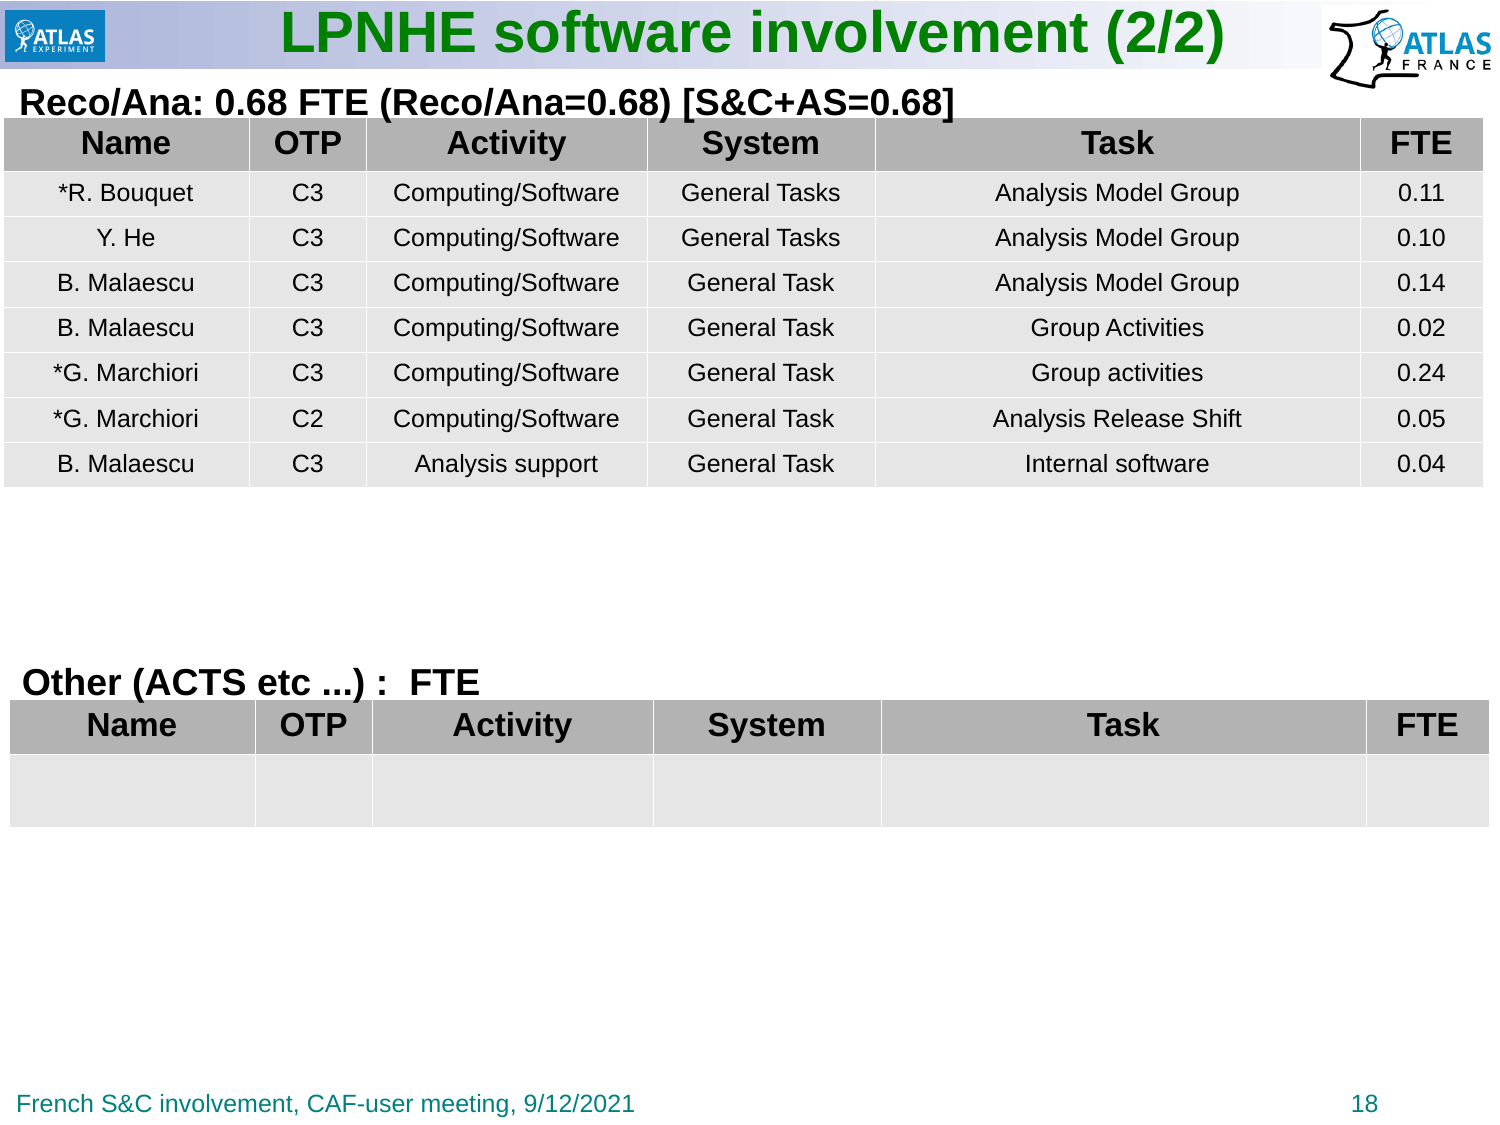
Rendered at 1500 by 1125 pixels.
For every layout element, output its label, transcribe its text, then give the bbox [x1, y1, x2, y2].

table_cell [256, 755, 372, 827]
table_cell B. Malaescu [4, 262, 249, 307]
table_cell [10, 755, 255, 827]
table_header FTE [1361, 167, 1483, 171]
table_cell C3 [250, 262, 366, 307]
table_cell Computing/Software [367, 398, 647, 442]
table_cell 0.05 [1361, 398, 1483, 442]
table_cell C3 [250, 172, 366, 216]
table_cell Analysis Model Group [876, 172, 1360, 216]
table_cell C3 [250, 308, 366, 352]
table_cell 0.24 [1361, 353, 1483, 397]
table_cell B. Malaescu [4, 443, 249, 487]
table_cell Computing/Software [367, 308, 647, 352]
table_cell Analysis Model Group [876, 262, 1360, 307]
table_cell B. Malaescu [4, 308, 249, 352]
table_cell General Task [648, 353, 875, 397]
text_box LPNHE software involvement (2/2) [5, 0, 1500, 70]
table_cell 0.10 [1361, 217, 1483, 261]
table_cell Analysis Release Shift [876, 398, 1360, 442]
table_header Task [882, 700, 1366, 754]
table_header OTP [256, 747, 372, 754]
table_cell [882, 755, 1366, 827]
table_header FTE [1367, 700, 1489, 754]
table_cell *G. Marchiori [4, 353, 249, 397]
table_cell 0.14 [1361, 262, 1483, 307]
text_box Other (ACTS etc ...) : FTE [7, 650, 1189, 747]
table_cell General Task [648, 308, 875, 352]
table_cell Analysis support [367, 443, 647, 487]
table_cell Y. He [4, 217, 249, 261]
table_cell General Task [648, 398, 875, 442]
table_header Activity [367, 167, 647, 171]
table_cell General Task [648, 262, 875, 307]
table_header Task [876, 167, 1360, 171]
table_header System [648, 167, 875, 171]
table_cell General Task [648, 443, 875, 487]
table_header OTP [250, 167, 366, 171]
table_cell Analysis Model Group [876, 217, 1360, 261]
table_cell Computing/Software [367, 262, 647, 307]
table_cell C3 [250, 217, 366, 261]
table_cell 0.02 [1361, 308, 1483, 352]
table_cell 0.04 [1361, 443, 1483, 487]
table_cell Group activities [876, 353, 1360, 397]
table_cell [654, 755, 881, 827]
table_cell Computing/Software [367, 353, 647, 397]
table_header Name [4, 167, 249, 171]
table_header Name [10, 747, 255, 754]
table_cell General Tasks [648, 172, 875, 216]
table_cell Computing/Software [367, 172, 647, 216]
table_cell [1367, 755, 1489, 827]
table_cell Computing/Software [367, 217, 647, 261]
table_cell Group Activities [876, 308, 1360, 352]
table_cell General Tasks [648, 217, 875, 261]
table_cell *G. Marchiori [4, 398, 249, 442]
text_box Reco/Ana: 0.68 FTE (Reco/Ana=0.68) [S&C+AS=0.68] [4, 70, 1500, 167]
table_cell C2 [250, 398, 366, 442]
table_cell 0.11 [1361, 172, 1483, 216]
table_cell [373, 755, 653, 827]
table_header System [654, 747, 881, 754]
table_cell Internal software [876, 443, 1360, 487]
table_cell C3 [250, 443, 366, 487]
table_cell *R. Bouquet [4, 172, 249, 216]
table_header Activity [373, 747, 653, 754]
table_cell C3 [250, 353, 366, 397]
